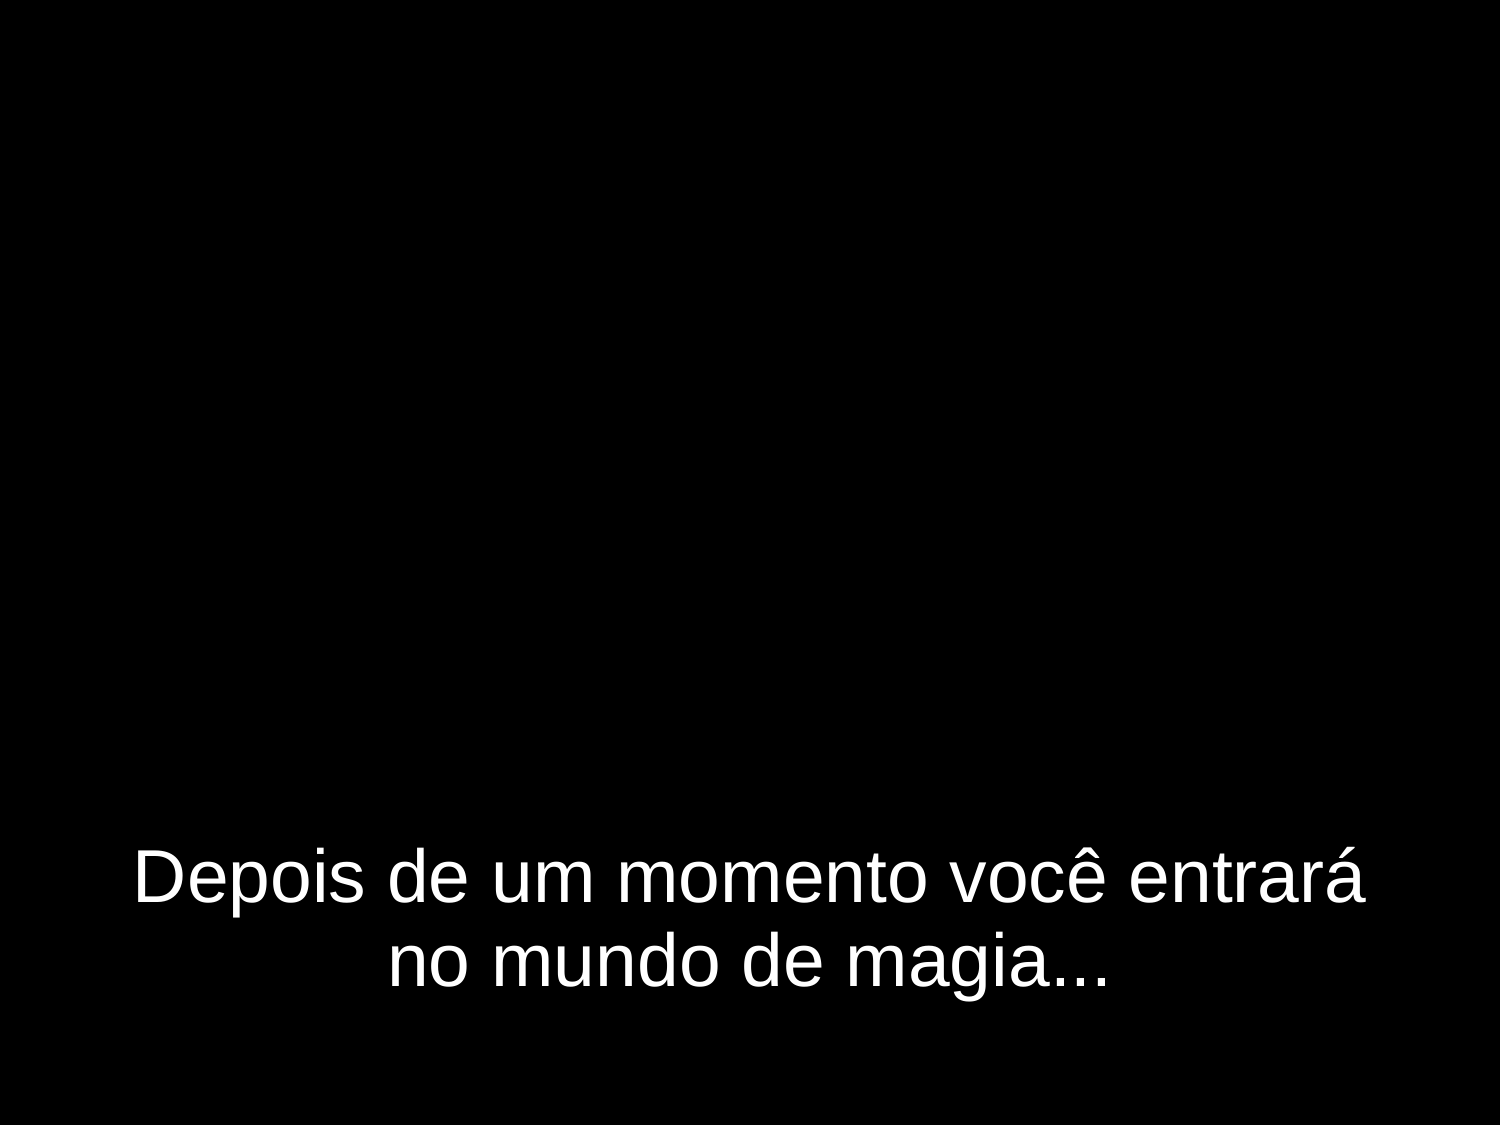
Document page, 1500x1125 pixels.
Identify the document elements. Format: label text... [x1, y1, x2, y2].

title Depois de um momento você entrará no mundo de magia... [112, 821, 1388, 1017]
